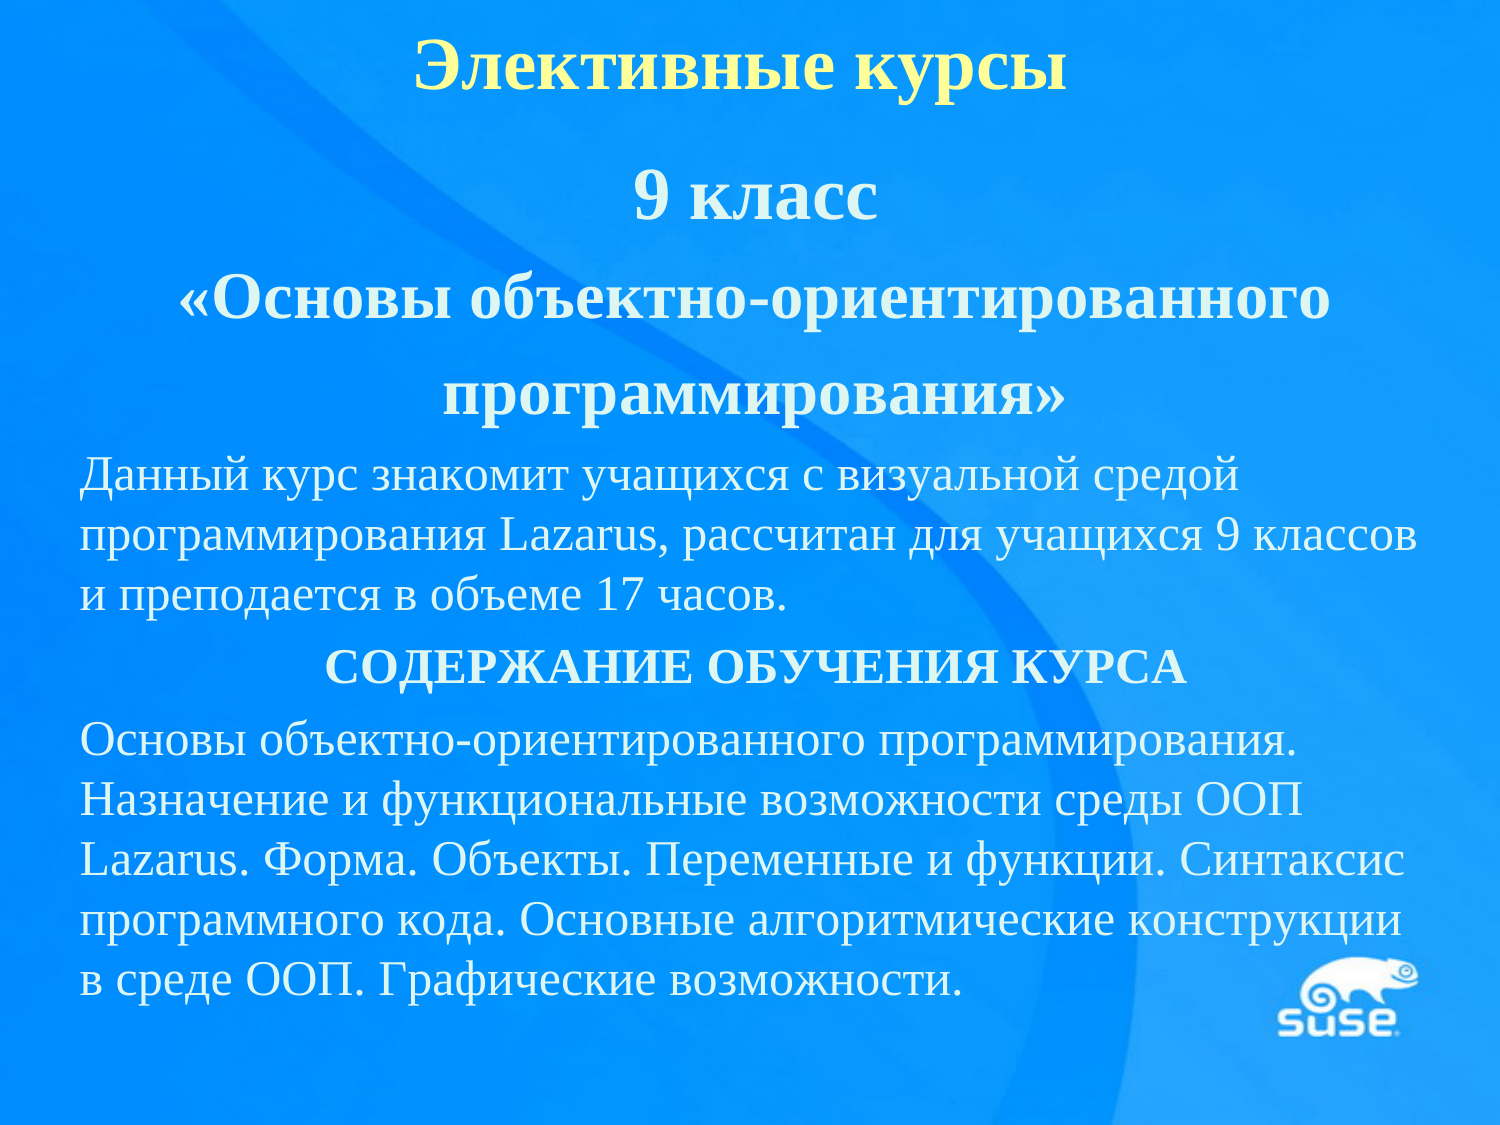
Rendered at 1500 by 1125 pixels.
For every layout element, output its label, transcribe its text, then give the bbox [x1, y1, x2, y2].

picture [0, 0, 1500, 1125]
text_box 9 класс «Основы объектно-ориентированного программирования» Данный курс знакомит учащихся с визуальной средой программирования Lazarus, рассчитан для учащихся 9 классов и преподается в объеме 17 часов. СОДЕРЖАНИЕ ОБУЧЕНИЯ КУРСА Основы объектно-ориентированного программирования. Назначение и функциональные возможности среды ООП Lazarus. Форма. Объекты. Переменные и функции. Синтаксис программного кода. Основные алгоритмические конструкции в среде ООП. Графические возможности. [64, 137, 1447, 1000]
title Элективные курсы [64, 0, 1415, 119]
